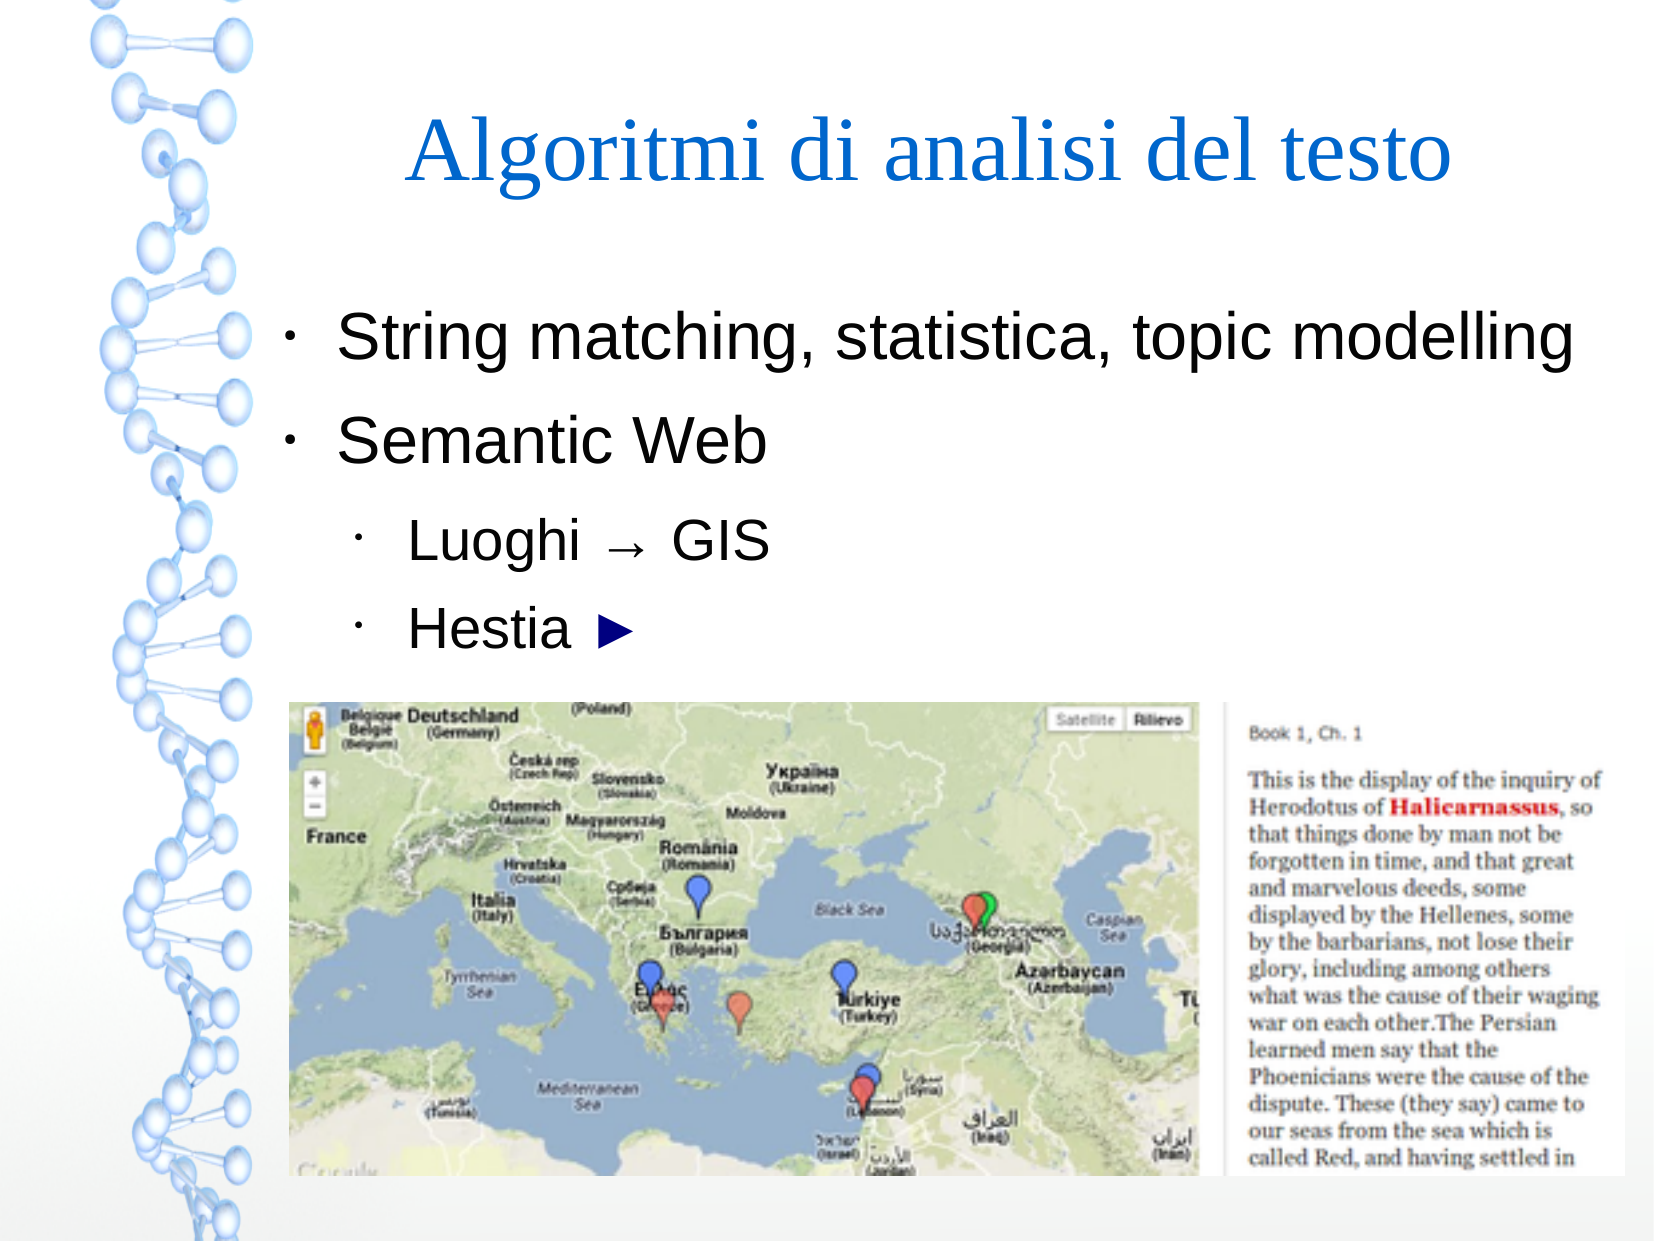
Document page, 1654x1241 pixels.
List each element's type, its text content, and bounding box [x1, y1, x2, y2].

picture [0, 0, 1654, 1241]
list String matching, statistica, topic modelling Semantic Web Luoghi → GIS Hestia ► [265, 299, 1607, 1019]
title Algoritmi di analisi del testo [265, 47, 1595, 253]
